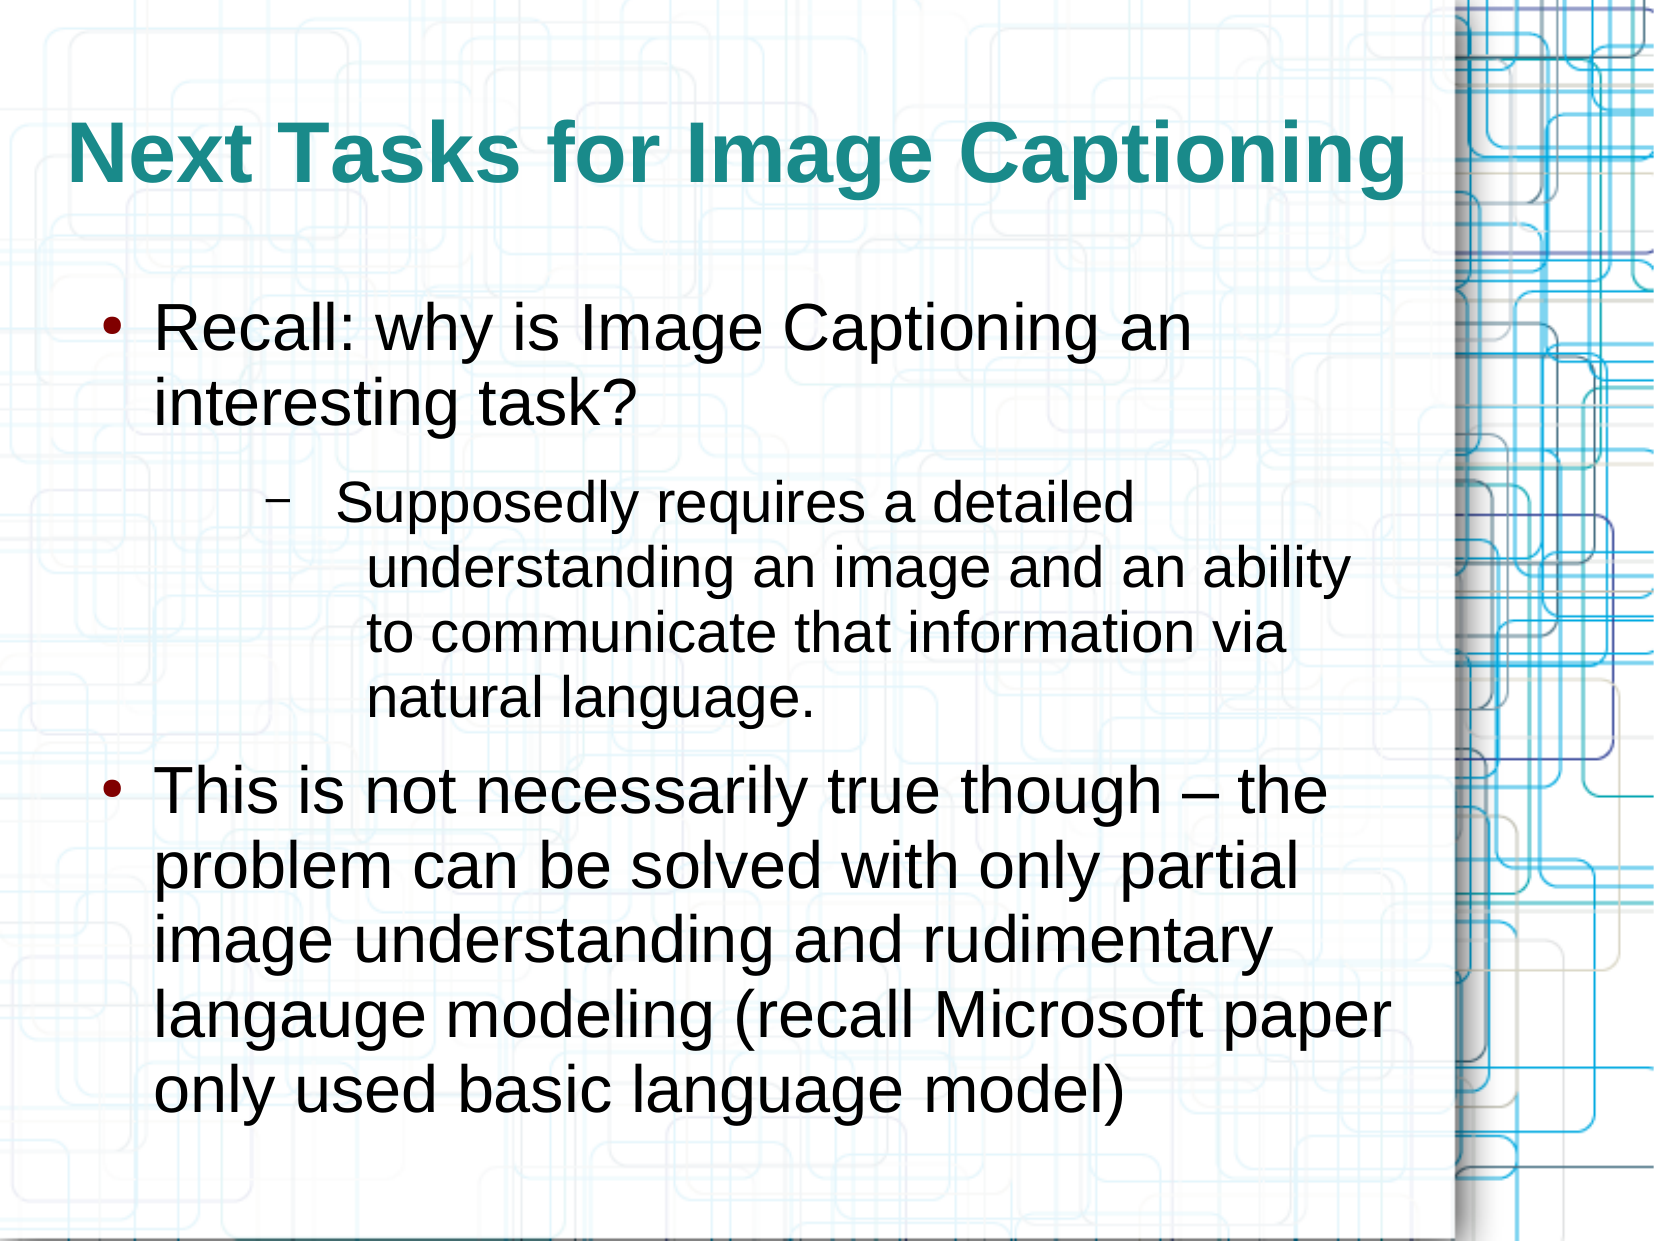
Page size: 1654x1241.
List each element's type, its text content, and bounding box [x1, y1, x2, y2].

list Recall: why is Image Captioning an interesting task? Supposedly requires a detailed understanding an image and an ability to communicate that information via natural language. This is not necessarily true though – the problem can be solved with only partial image understanding and rudimentary langauge modeling (recall Microsoft paper only used basic language model) [82, 290, 1418, 1126]
picture [0, 0, 1654, 1241]
title Next Tasks for Image Captioning [59, 49, 1418, 257]
